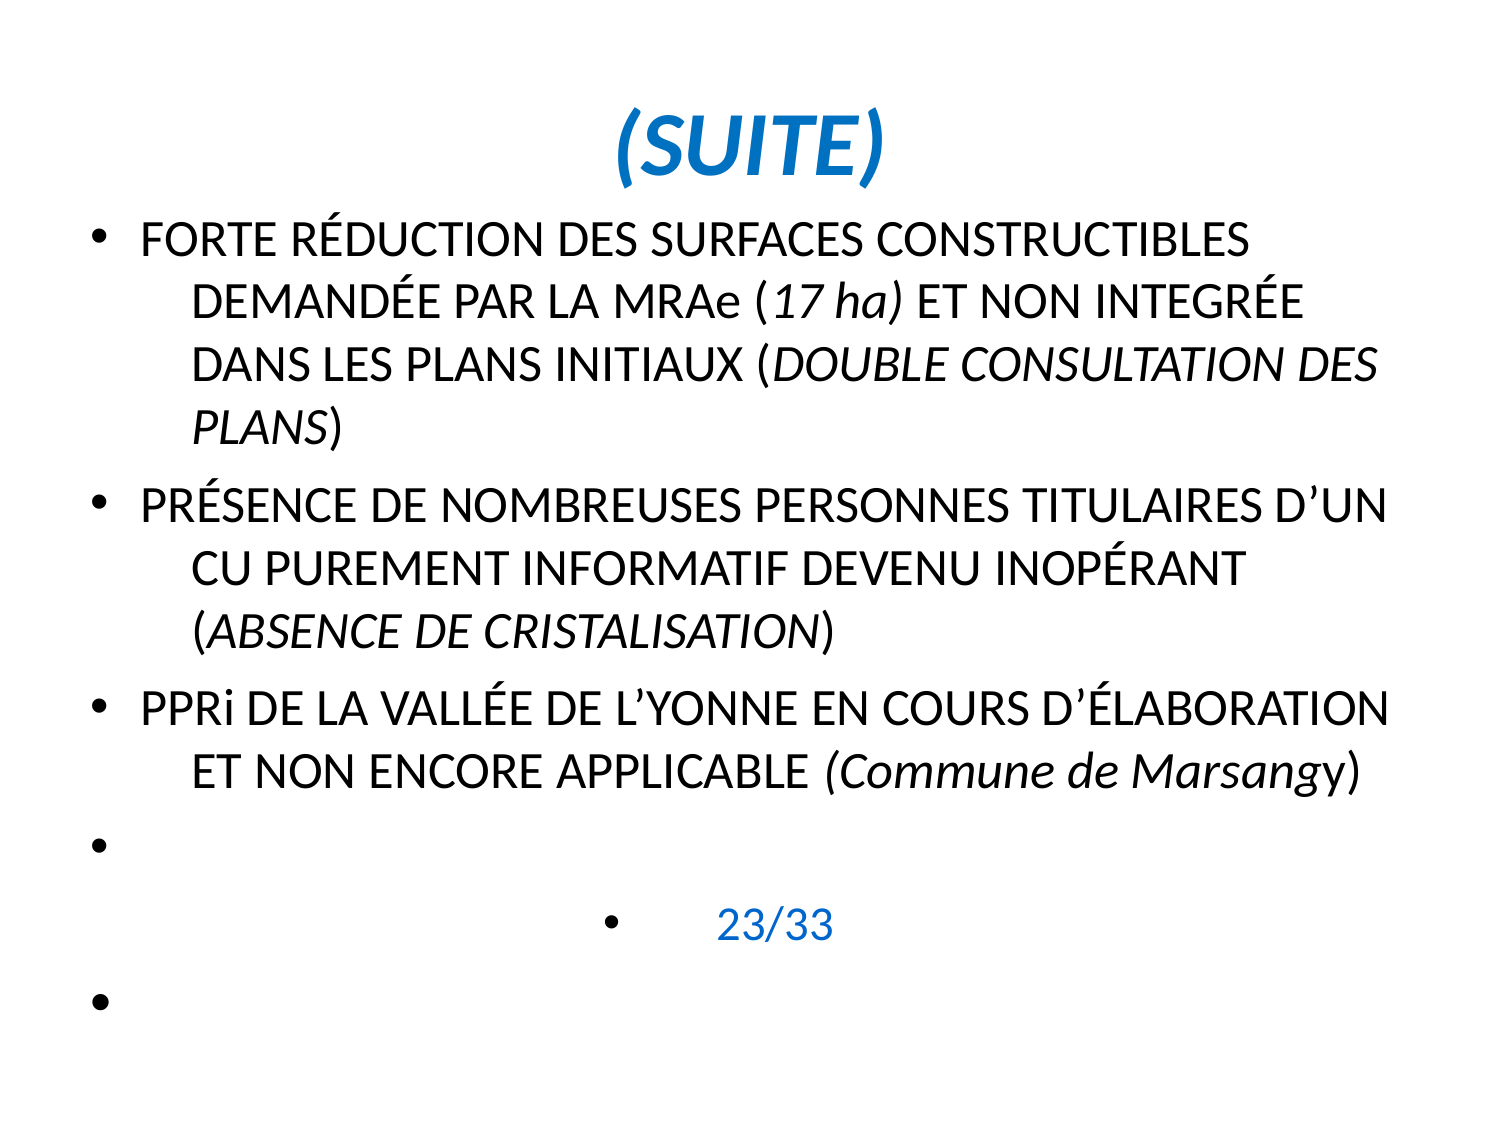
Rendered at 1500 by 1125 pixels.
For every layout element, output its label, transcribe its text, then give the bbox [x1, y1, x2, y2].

title (SUITE) [75, 45, 1426, 196]
list FORTE RÉDUCTION DES SURFACES CONSTRUCTIBLES DEMANDÉE PAR LA MRAe (17 ha) ET NON INTEGRÉE DANS LES PLANS INITIAUX (DOUBLE CONSULTATION DES PLANS) PRÉSENCE DE NOMBREUSES PERSONNES TITULAIRES D’UN CU PUREMENT INFORMATIF DEVENU INOPÉRANT (ABSENCE DE CRISTALISATION) PPRi DE LA VALLÉE DE L’YONNE EN COURS D’ÉLABORATION ET NON ENCORE APPLICABLE (Commune de Marsangy) 23/33 [75, 196, 1426, 1005]
